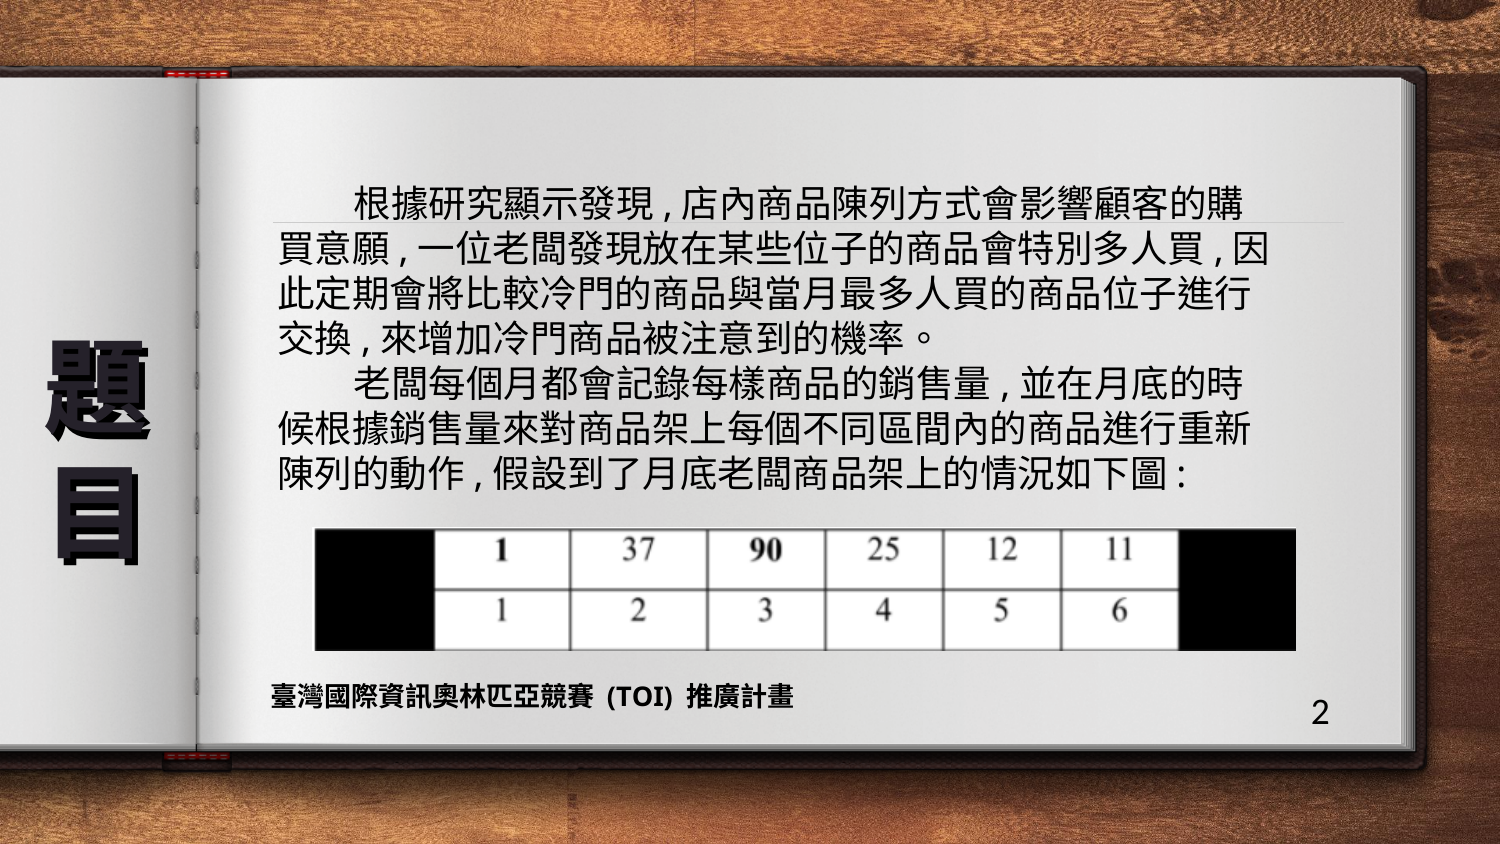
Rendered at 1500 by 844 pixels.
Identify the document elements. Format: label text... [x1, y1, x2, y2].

text_box [1295, 672, 1386, 737]
title 題 目 [28, 306, 210, 552]
text_box 根據研究顯示發現,店內商品陳列方式會影響顧客的購買意願,一位老闆發現放在某些位子的商品會特別多人買,因此定期會將比較冷門的商品與當月最多人買的商品位子進行交換,來增加冷門商品被注意到的機率。 老闆每個月都會記錄每樣商品的銷售量,並在月底的時候根據銷售量來對商品架上每個不同區間內的商品進行重新陳列的動作,假設到了月底老闆商品架上的情況如下圖: [262, 173, 1296, 503]
picture [312, 527, 1296, 651]
